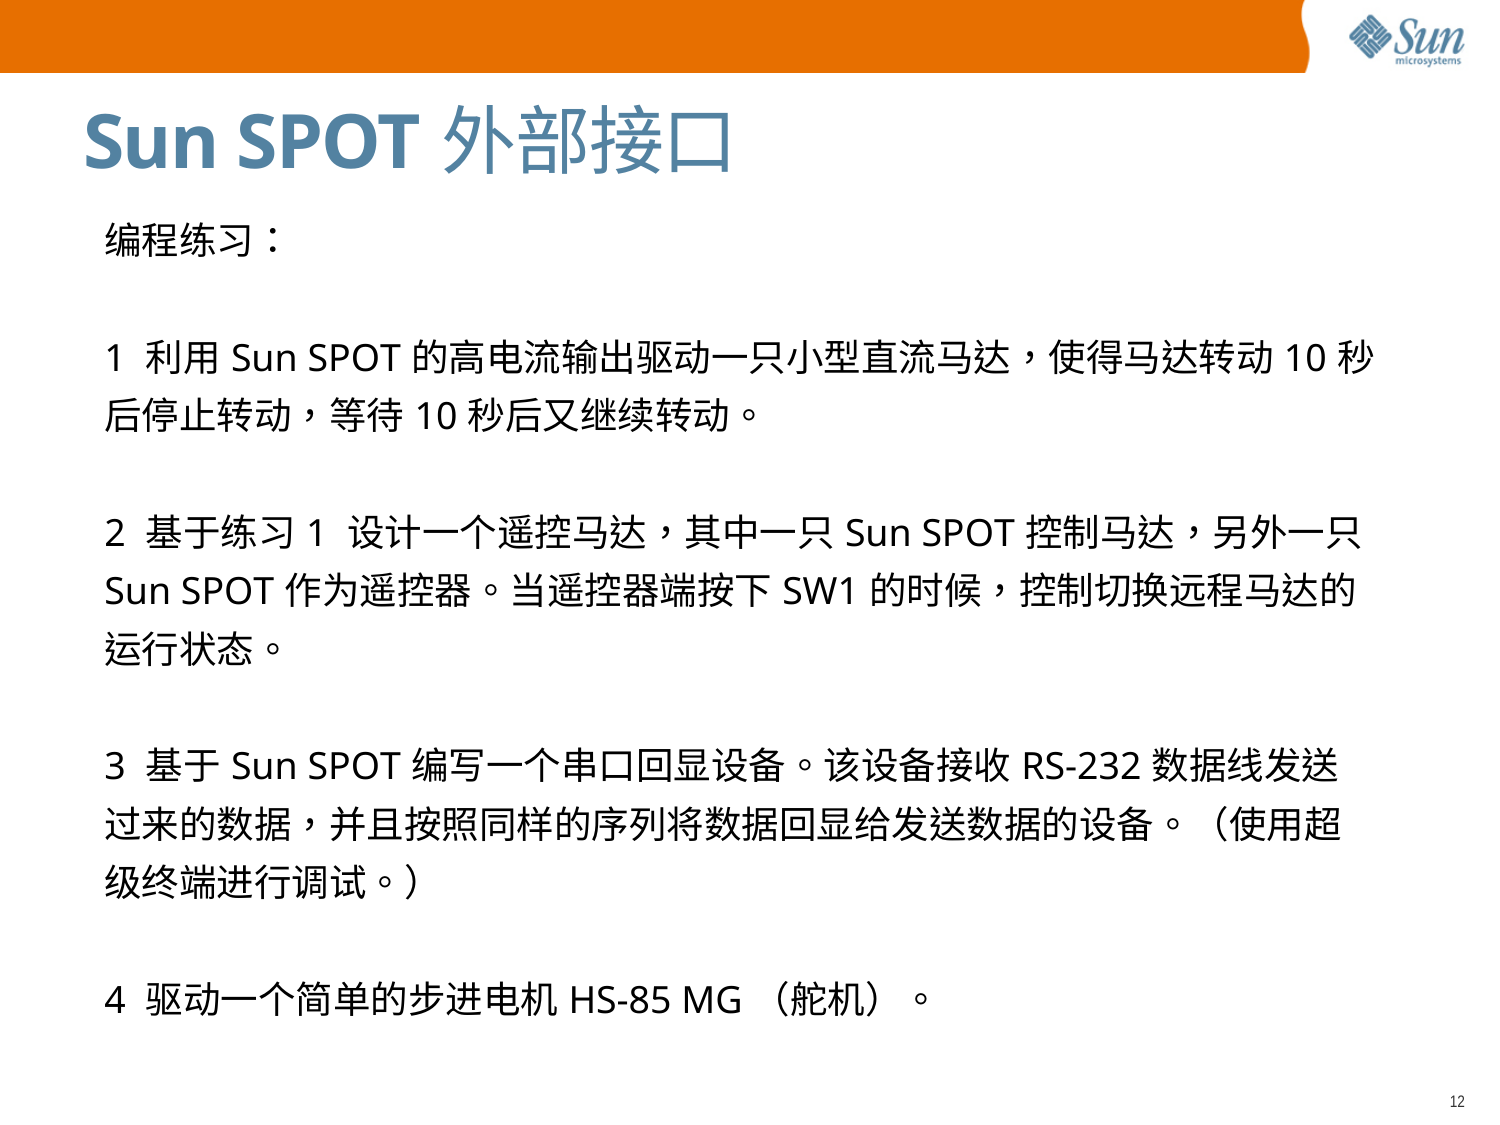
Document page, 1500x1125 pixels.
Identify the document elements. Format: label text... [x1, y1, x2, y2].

picture [0, 0, 1500, 73]
text_box 编程练习： 1 利用Sun SPOT的高电流输出驱动一只小型直流马达，使得马达转动10秒 后停止转动，等待10秒后又继续转动。 2 基于练习1 设计一个遥控马达，其中一只Sun SPOT控制马达，另外一只 Sun SPOT作为遥控器。当遥控器端按下SW1的时候，控制切换远程马达的 运行状态。 3 基于Sun SPOT编写一个串口回显设备。该设备接收RS-232数据线发送 过来的数据，并且按照同样的序列将数据回显给发送数据的设备。（使用超 级终端进行调试。） 4 驱动一个简单的步进电机HS-85 MG（舵机）。 [104, 220, 1434, 1125]
title Sun SPOT外部接口 [83, 94, 1446, 199]
